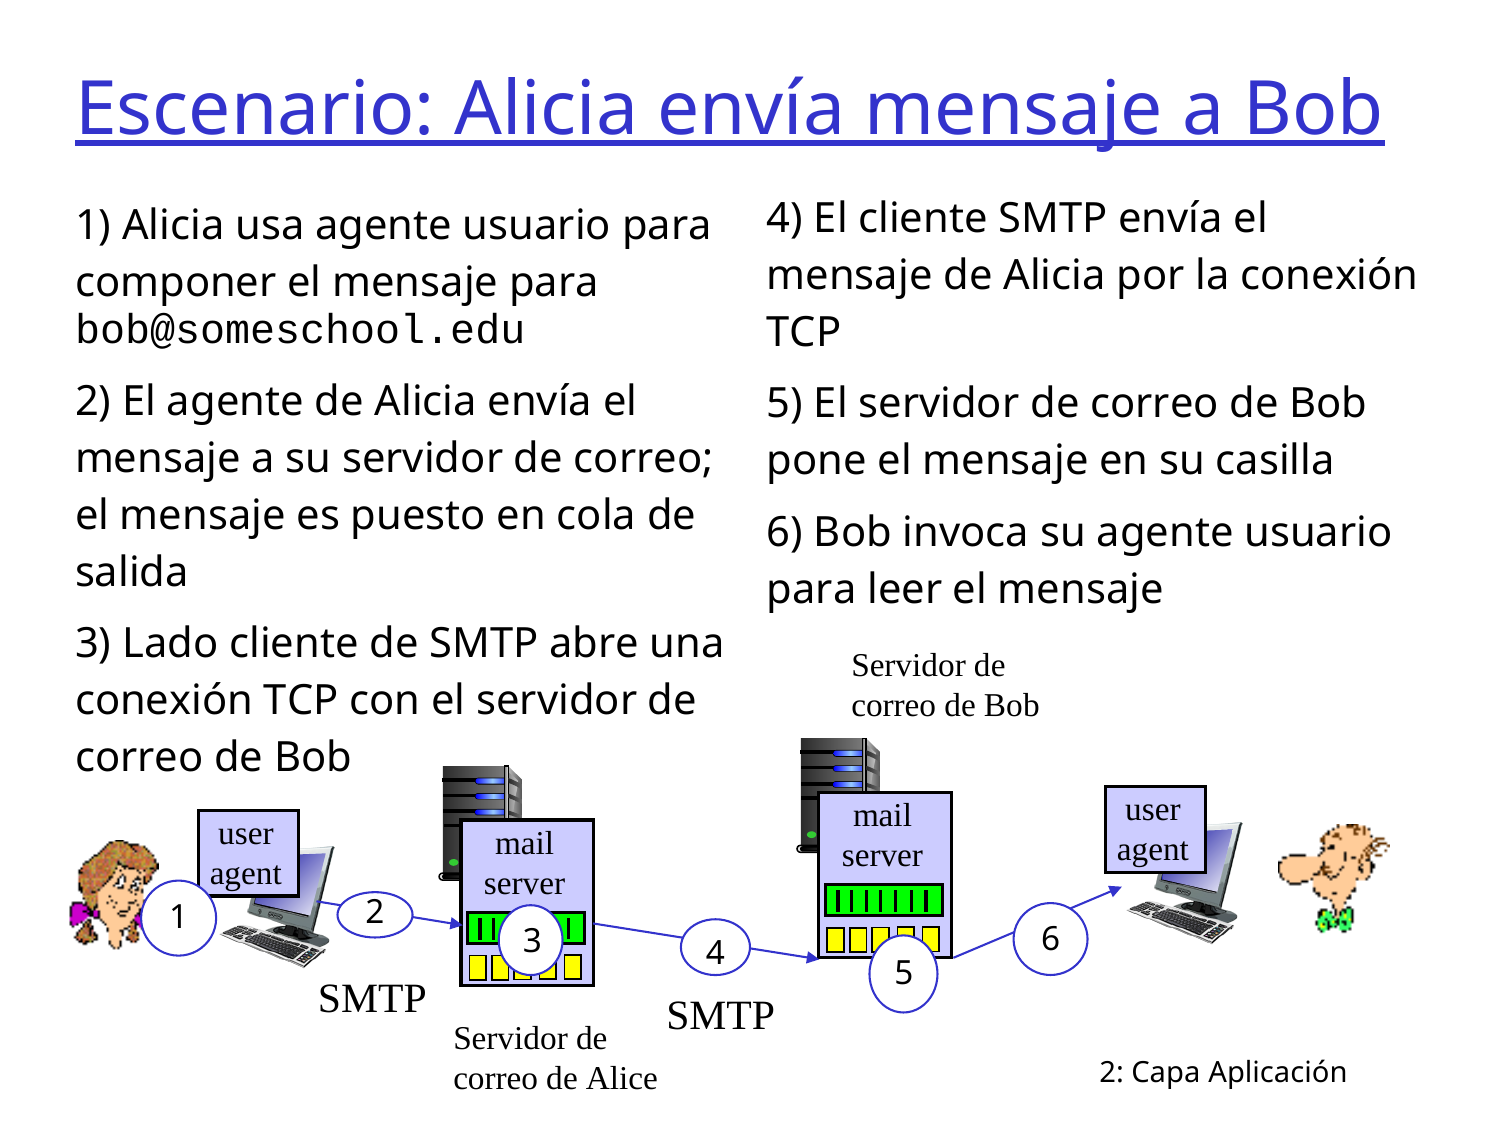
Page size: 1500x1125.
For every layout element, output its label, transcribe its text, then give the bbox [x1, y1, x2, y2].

text_box 1 [152, 938, 206, 945]
text_box SMTP [303, 963, 442, 1028]
text_box 3 [508, 938, 554, 965]
picture [1099, 816, 1247, 953]
text_box [146, 938, 205, 956]
text_box 4 [691, 927, 740, 967]
picture [66, 840, 159, 954]
picture [192, 938, 339, 977]
text_box Servidor de correo de Alice [438, 1008, 674, 1104]
list 4) El cliente SMTP envía el mensaje de Alicia por la conexión TCP 5) El servidor de correo de Bob pone el mensaje en su casilla 6) Bob invoca su agente usuario para leer el mensaje [766, 187, 1426, 1021]
text_box SMTP [651, 980, 791, 1046]
title Escenario: Alicia envía mensaje a Bob [75, 23, 1426, 188]
text_box [460, 938, 594, 986]
text_box user agent [1101, 779, 1204, 875]
text_box [680, 923, 751, 976]
list 1) Alicia usa agente usuario para componer el mensaje para bob@someschool.edu 2) El agente de Alicia envía el mensaje a su servidor de correo; el mensaje es puesto en cola de salida 3) Lado cliente de SMTP abre una conexión TCP con el servidor de correo de Bob [75, 194, 734, 938]
text_box [1161, 786, 1233, 892]
text_box Servidor de correo de Bob [836, 635, 1059, 731]
